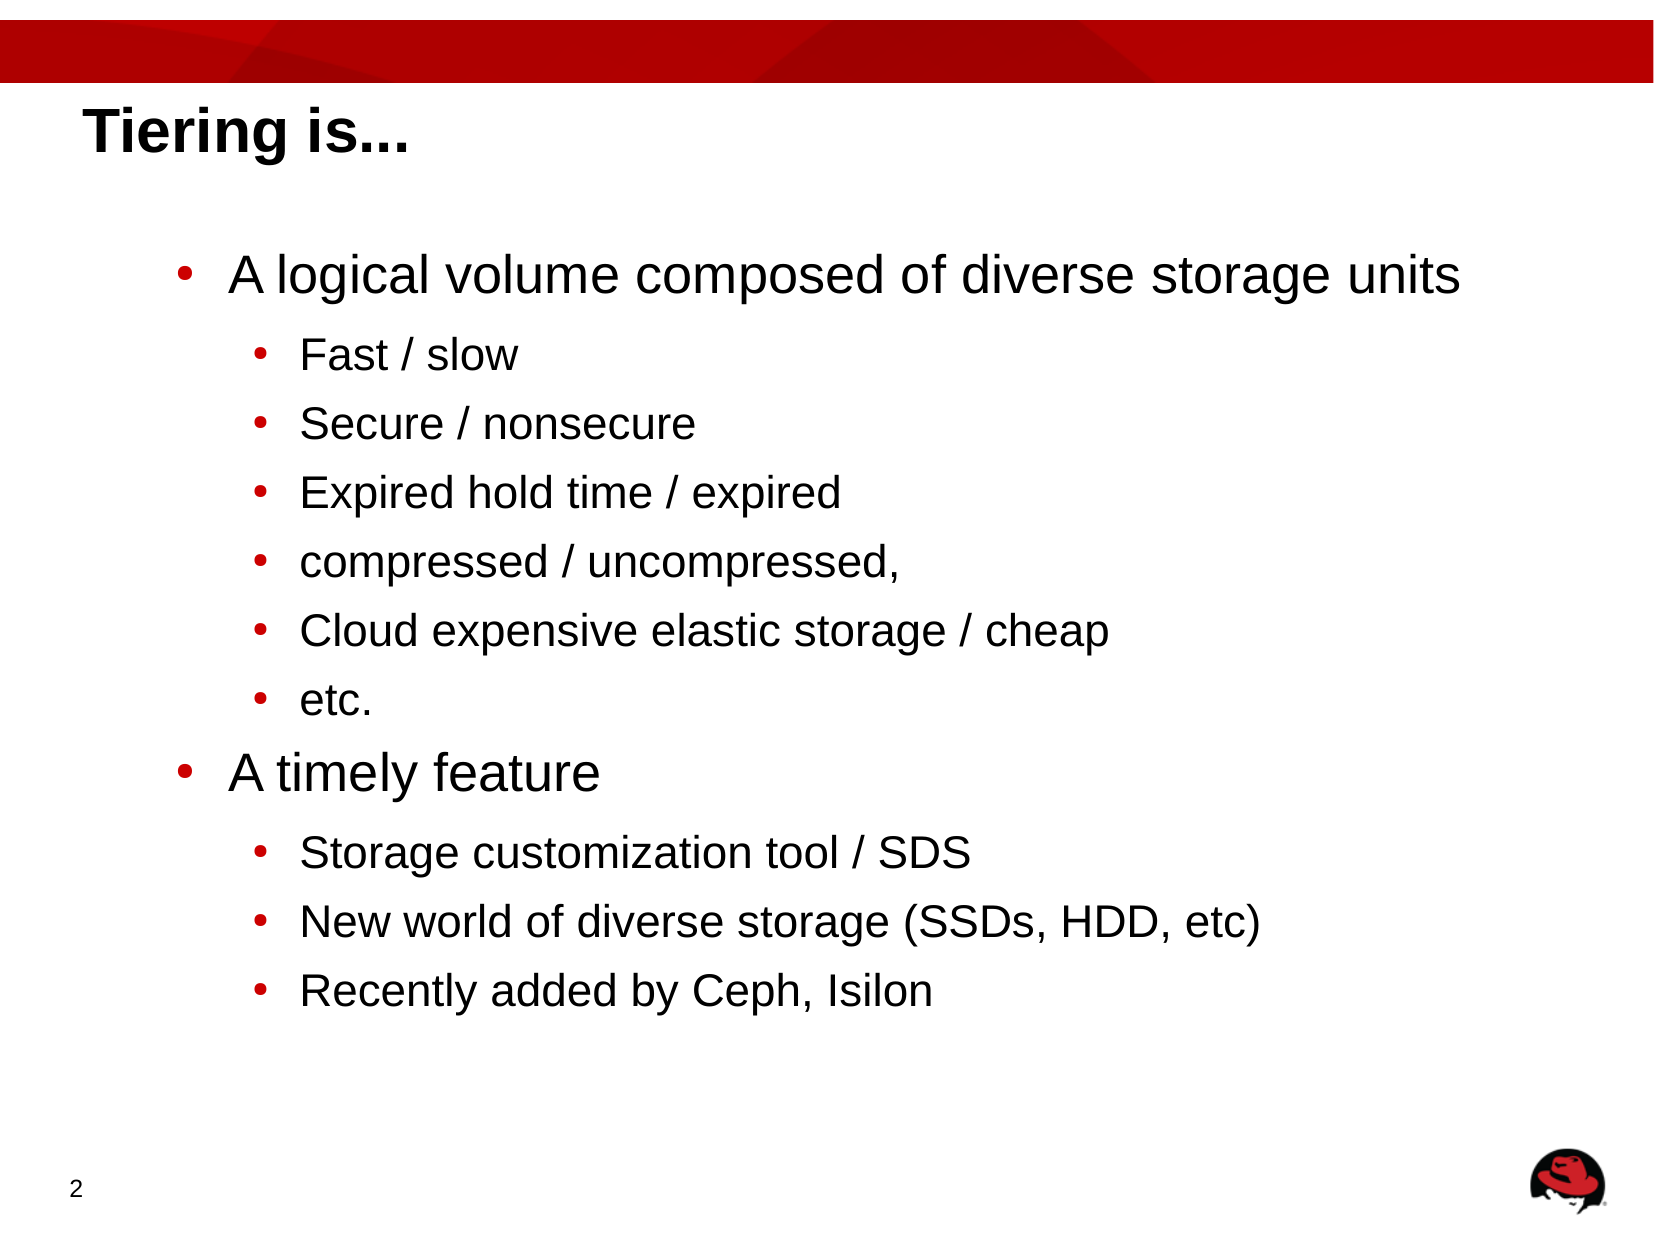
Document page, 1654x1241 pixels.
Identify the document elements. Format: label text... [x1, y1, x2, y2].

picture [0, 20, 1654, 83]
picture [1529, 1146, 1613, 1224]
list A logical volume composed of diverse storage units Fast / slow Secure / nonsecure Expired hold time / expired compressed / uncompressed, Cloud expensive elastic storage / cheap etc. A timely feature Storage customization tool / SDS New world of diverse storage (SSDs, HDD, etc) Recently added by Ceph, Isilon [86, 244, 1576, 1039]
title Tiering is... [82, 37, 1571, 226]
